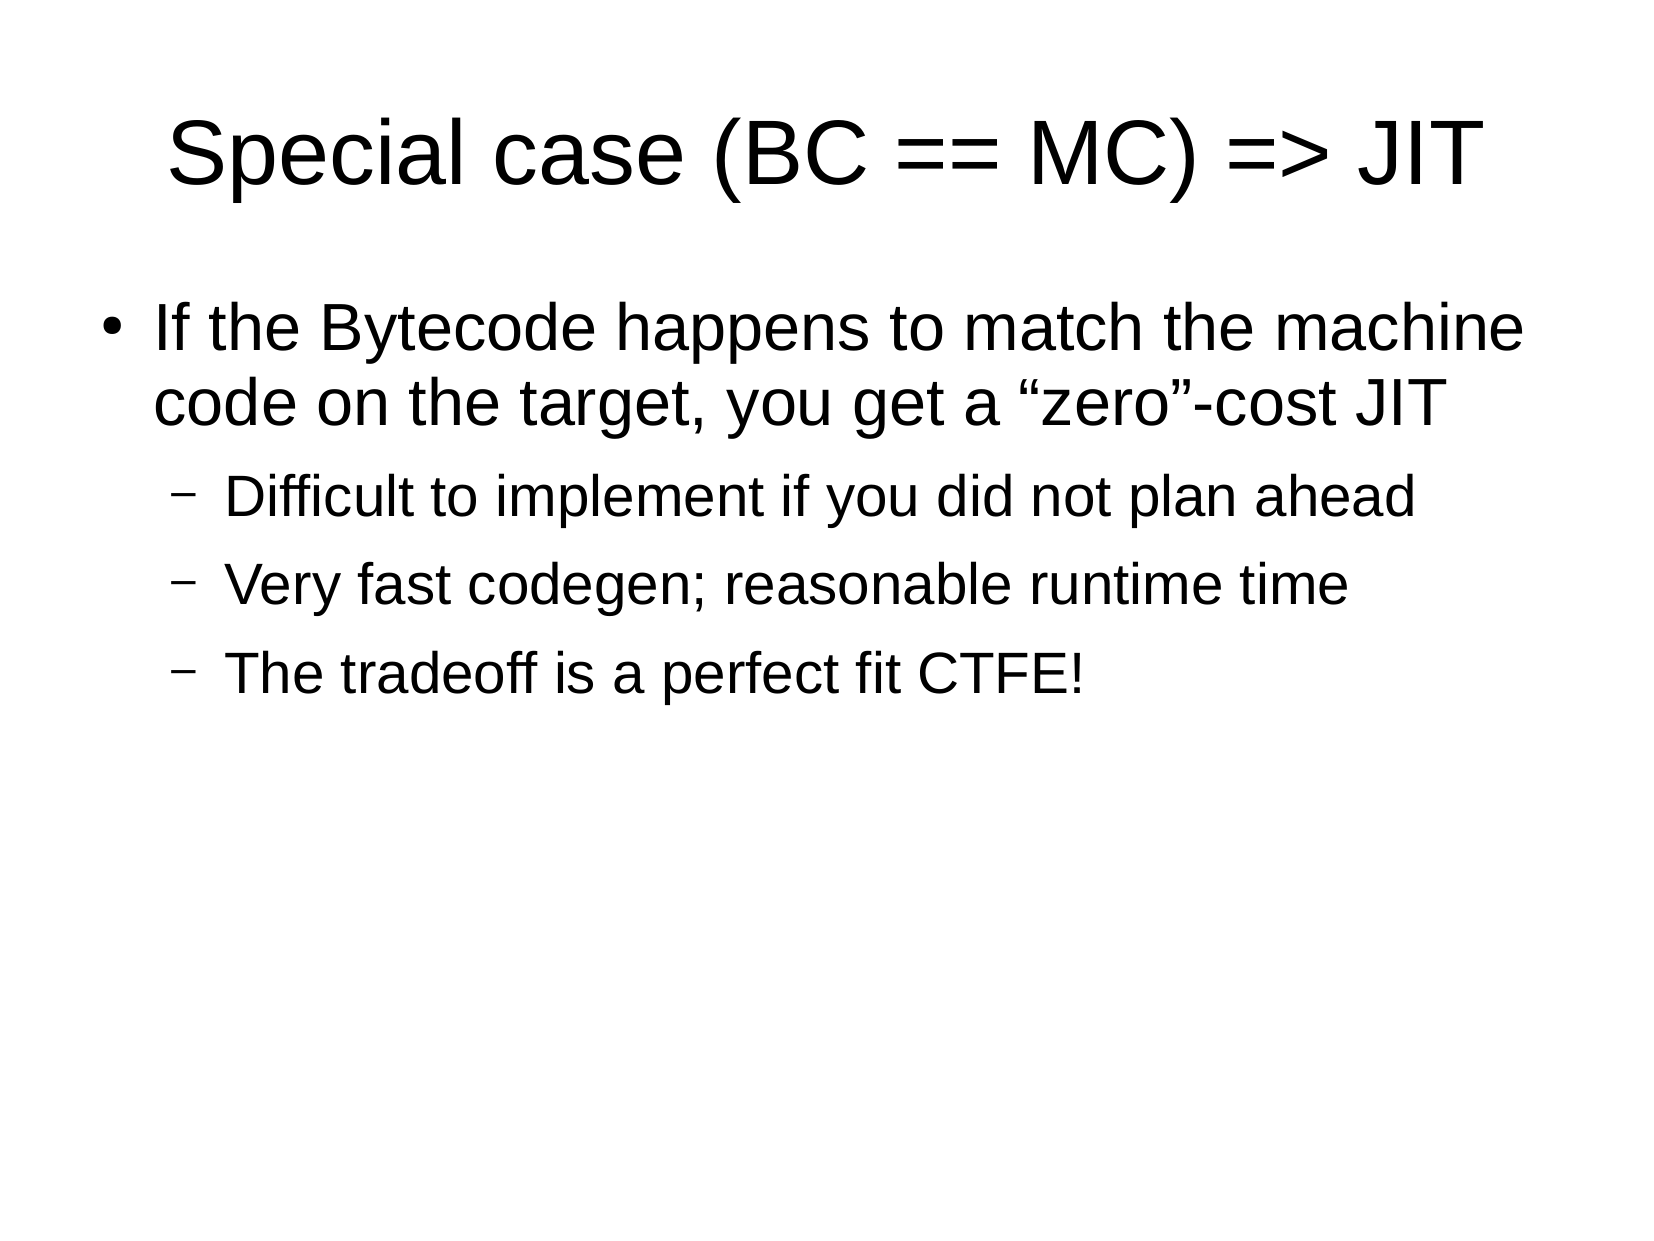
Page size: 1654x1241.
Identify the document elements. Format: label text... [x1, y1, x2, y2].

title Special case (BC == MC) => JIT [82, 49, 1571, 257]
list If the Bytecode happens to match the machine code on the target, you get a “zero”-cost JIT Difficult to implement if you did not plan ahead Very fast codegen; reasonable runtime time The tradeoff is a perfect fit CTFE! [82, 290, 1571, 1010]
